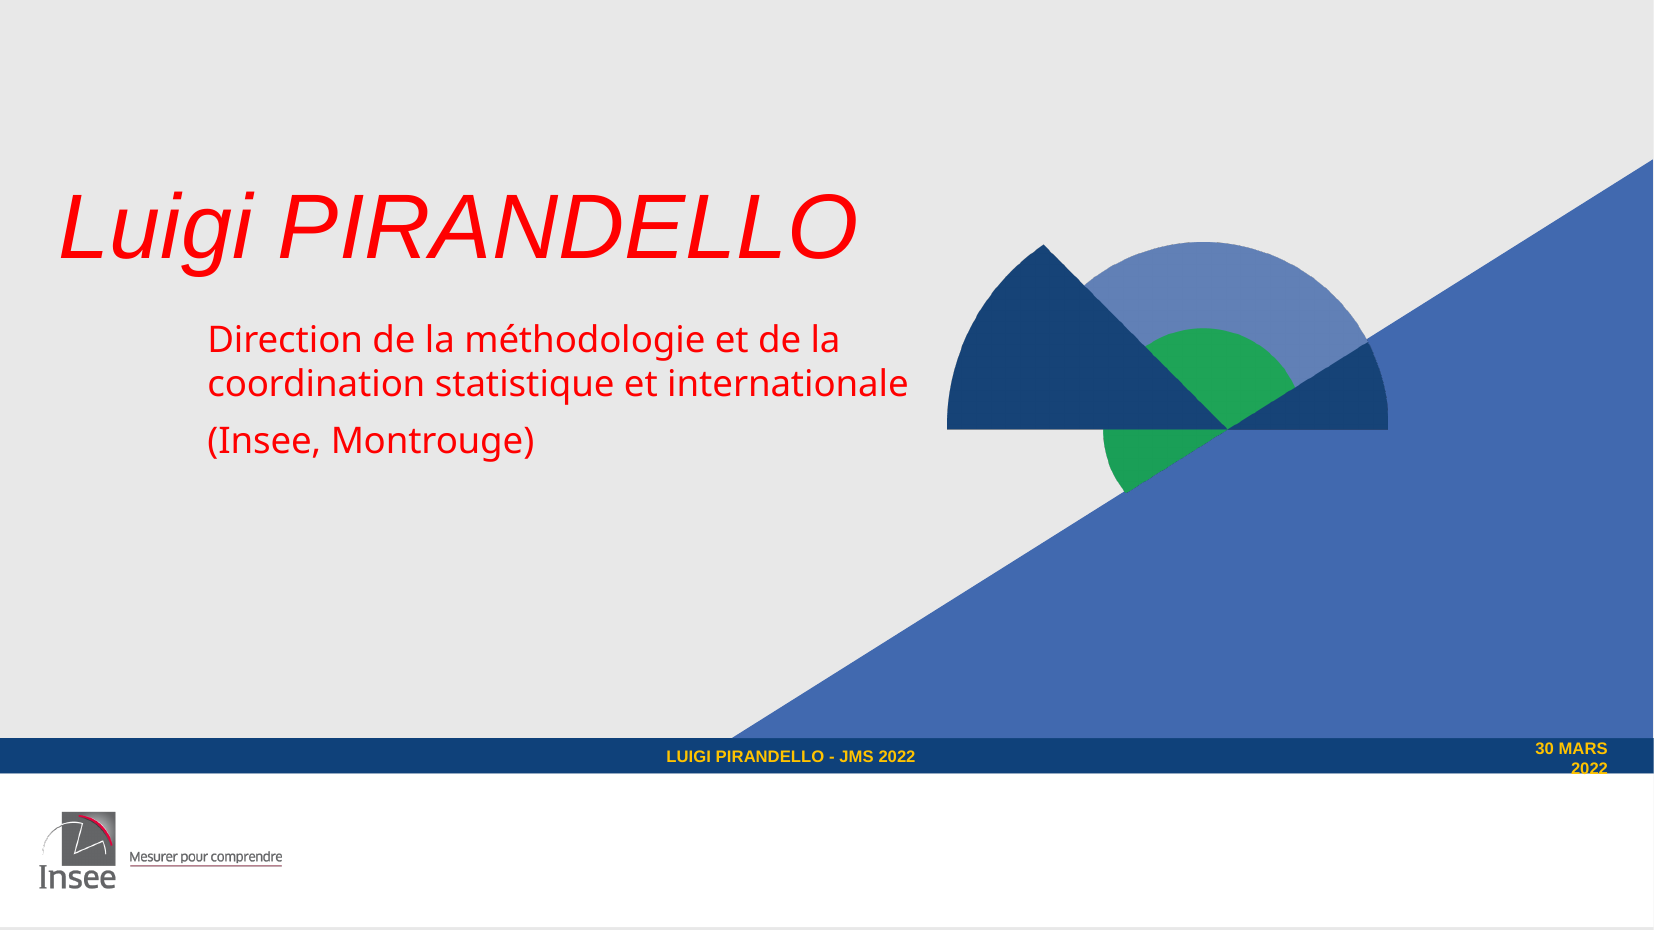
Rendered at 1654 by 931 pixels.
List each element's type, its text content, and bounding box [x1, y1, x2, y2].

text_box LUIGI PIRANDELLO - JMS 2022 [59, 738, 1536, 774]
list Direction de la méthodologie et de la coordination statistique et internationale (Insee, Montrouge) [207, 315, 916, 493]
picture [35, 785, 282, 892]
text_box 30 Mars 2022 [1536, 738, 1654, 774]
picture [947, 242, 1388, 493]
title Luigi PIRANDELLO [59, 105, 897, 277]
